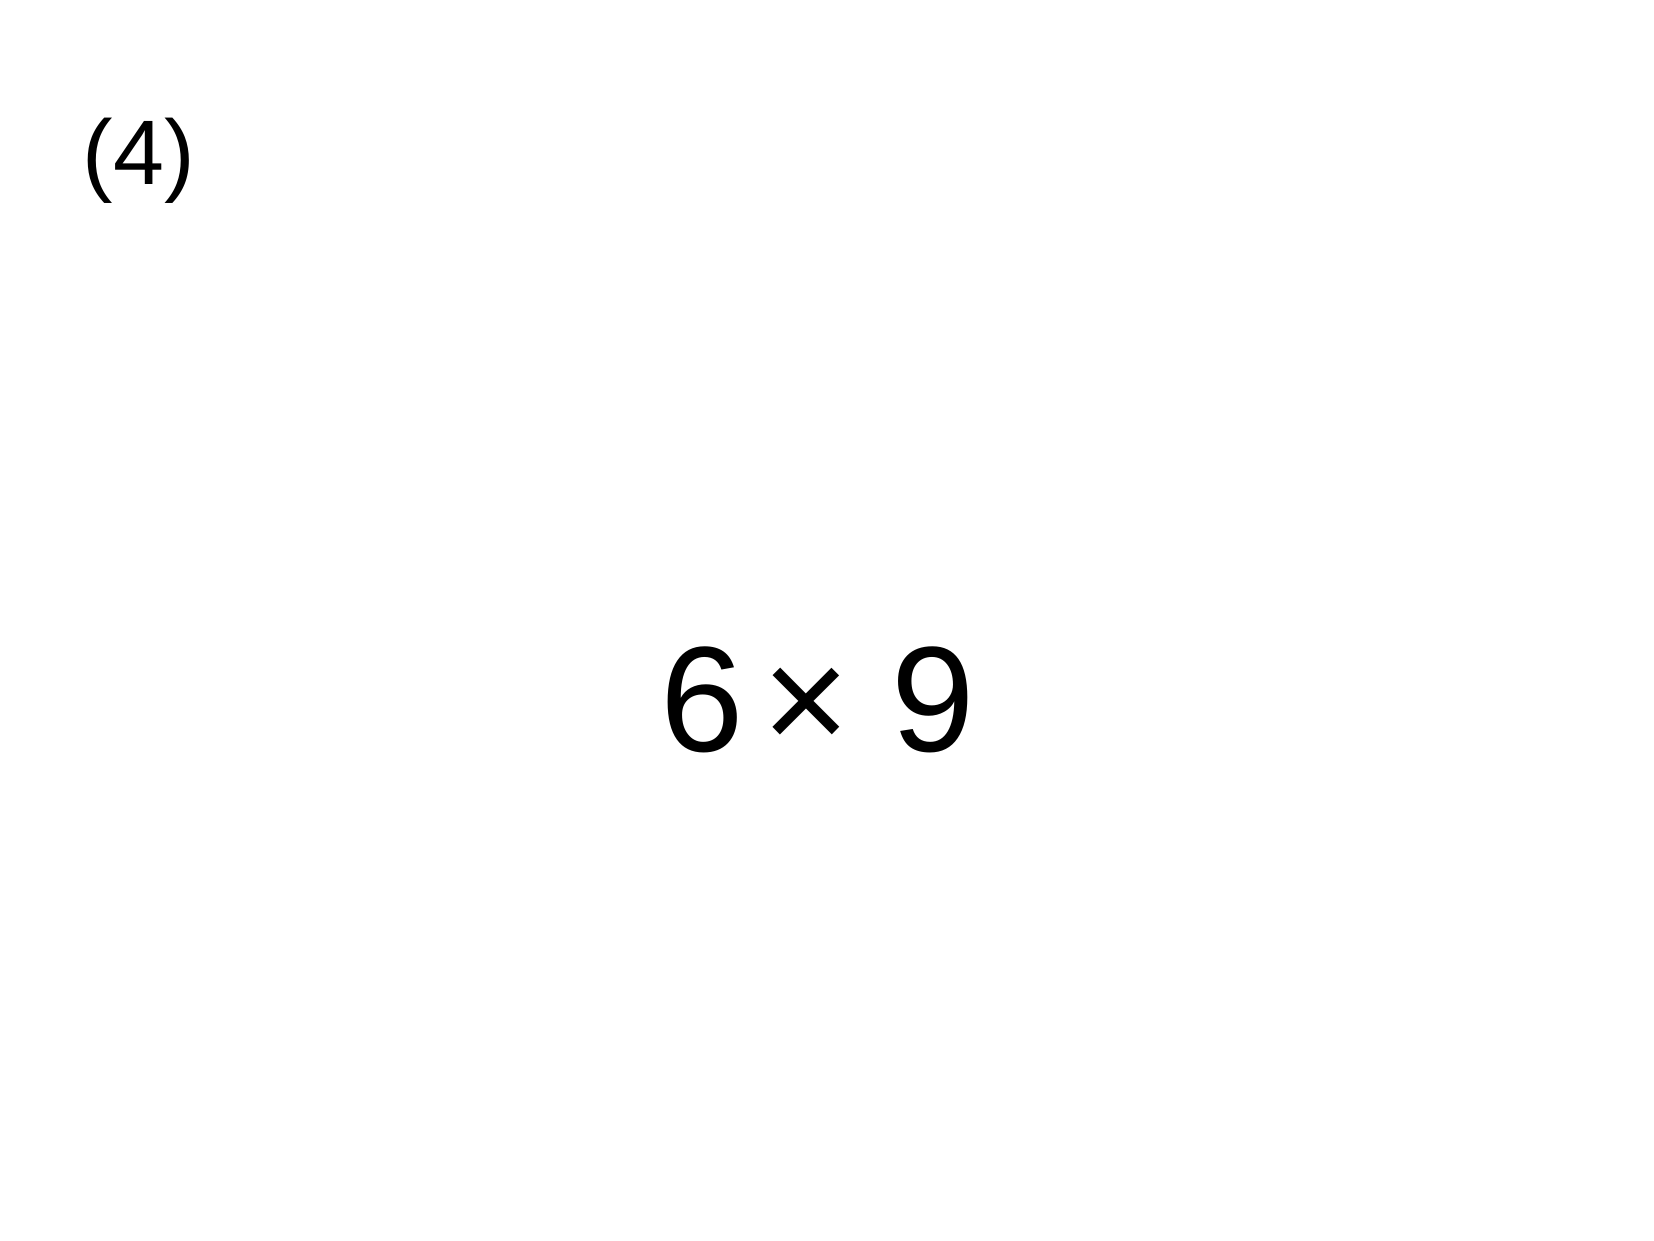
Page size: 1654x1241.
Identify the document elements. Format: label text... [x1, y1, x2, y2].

subtitle 6 × 9 [82, 297, 1571, 1102]
title (4) [82, 56, 1571, 250]
